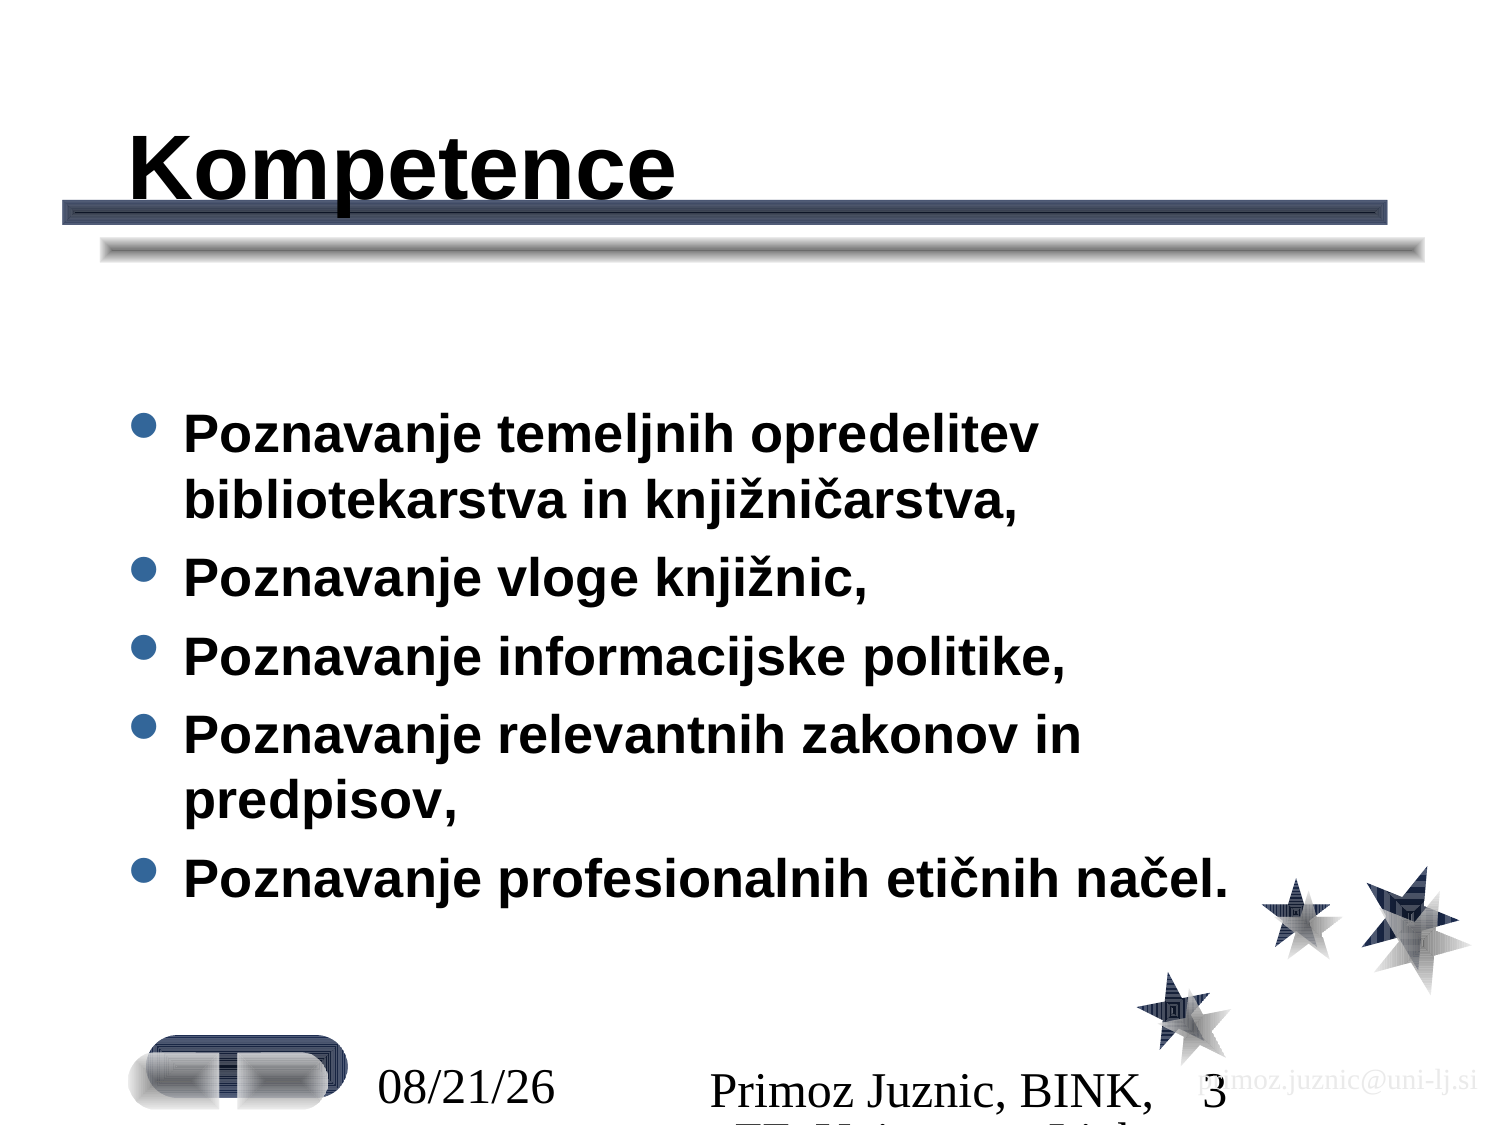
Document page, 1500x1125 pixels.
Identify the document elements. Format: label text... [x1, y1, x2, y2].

list Poznavanje temeljnih opredelitev bibliotekarstva in knjižničarstva, Poznavanje vloge knjižnic, Poznavanje informacijske politike, Poznavanje relevantnih zakonov in predpisov, Poznavanje profesionalnih etičnih načel. [112, 312, 1388, 994]
title Kompetence [112, 37, 1388, 225]
